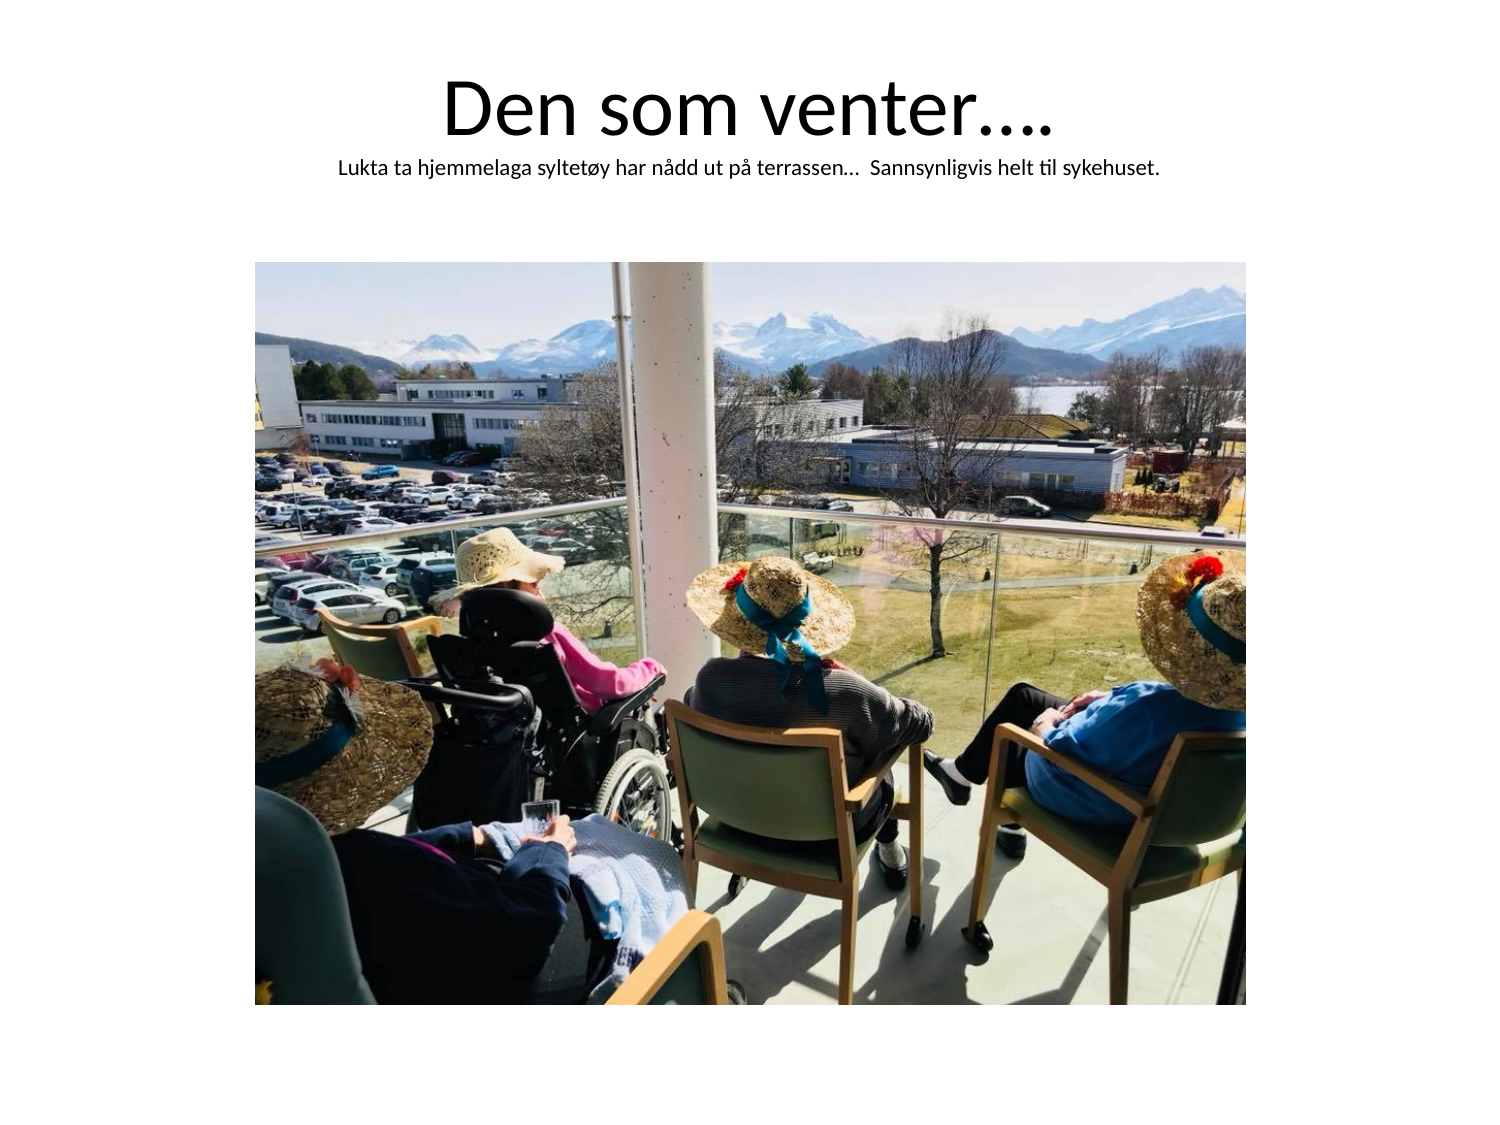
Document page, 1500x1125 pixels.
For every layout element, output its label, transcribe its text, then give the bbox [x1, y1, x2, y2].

title Den som venter…. Lukta ta hjemmelaga syltetøy har nådd ut på terrassen… Sannsynligvis helt til sykehuset. [75, 45, 1426, 233]
picture [255, 262, 1246, 1005]
